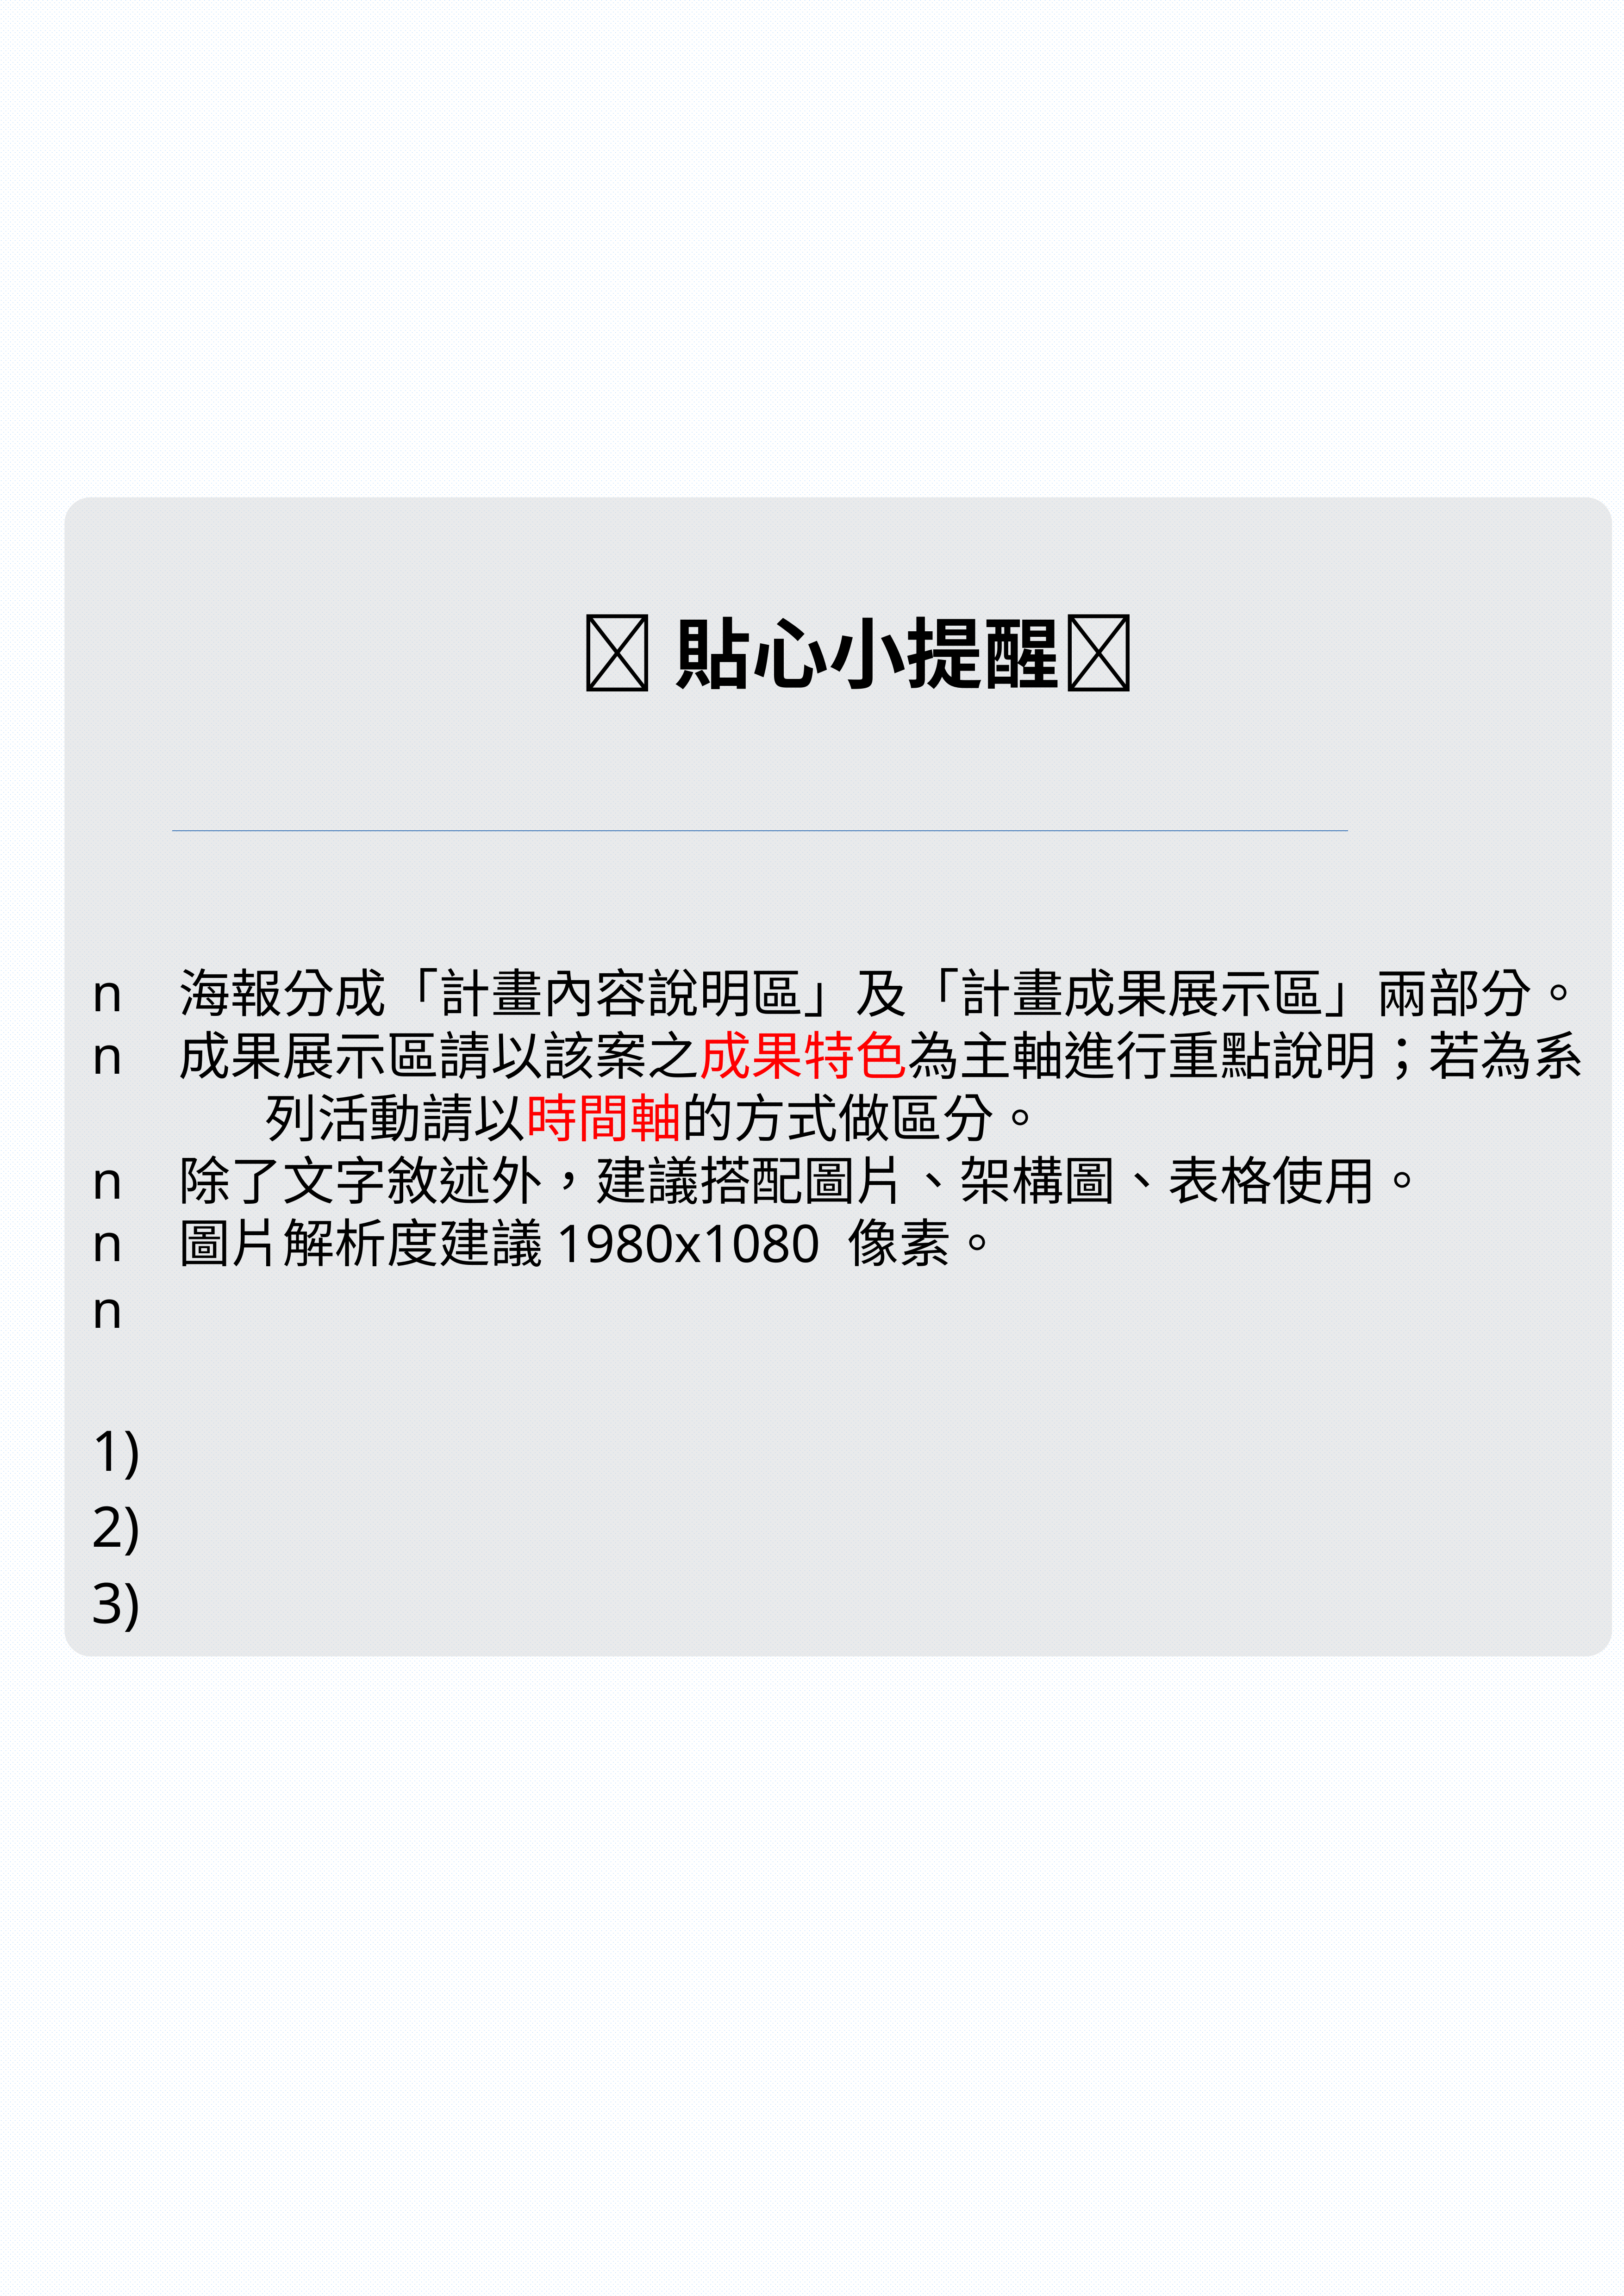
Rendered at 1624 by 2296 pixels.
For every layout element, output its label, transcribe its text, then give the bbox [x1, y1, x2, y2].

title 貼心小提醒 [127, 460, 1589, 843]
text_box [64, 497, 1612, 1656]
text_box 海報分成「計畫內容說明區」及「計畫成果展示區」兩部分。 成果展示區請以該案之成果特色為主軸進行重點說明；若為系列活動請以時間軸的方式做區分。 除了文字敘述外，建議搭配圖片、架構圖、表格使用。 圖片解析度建議1980x1080 像素。 [85, 890, 1592, 1614]
